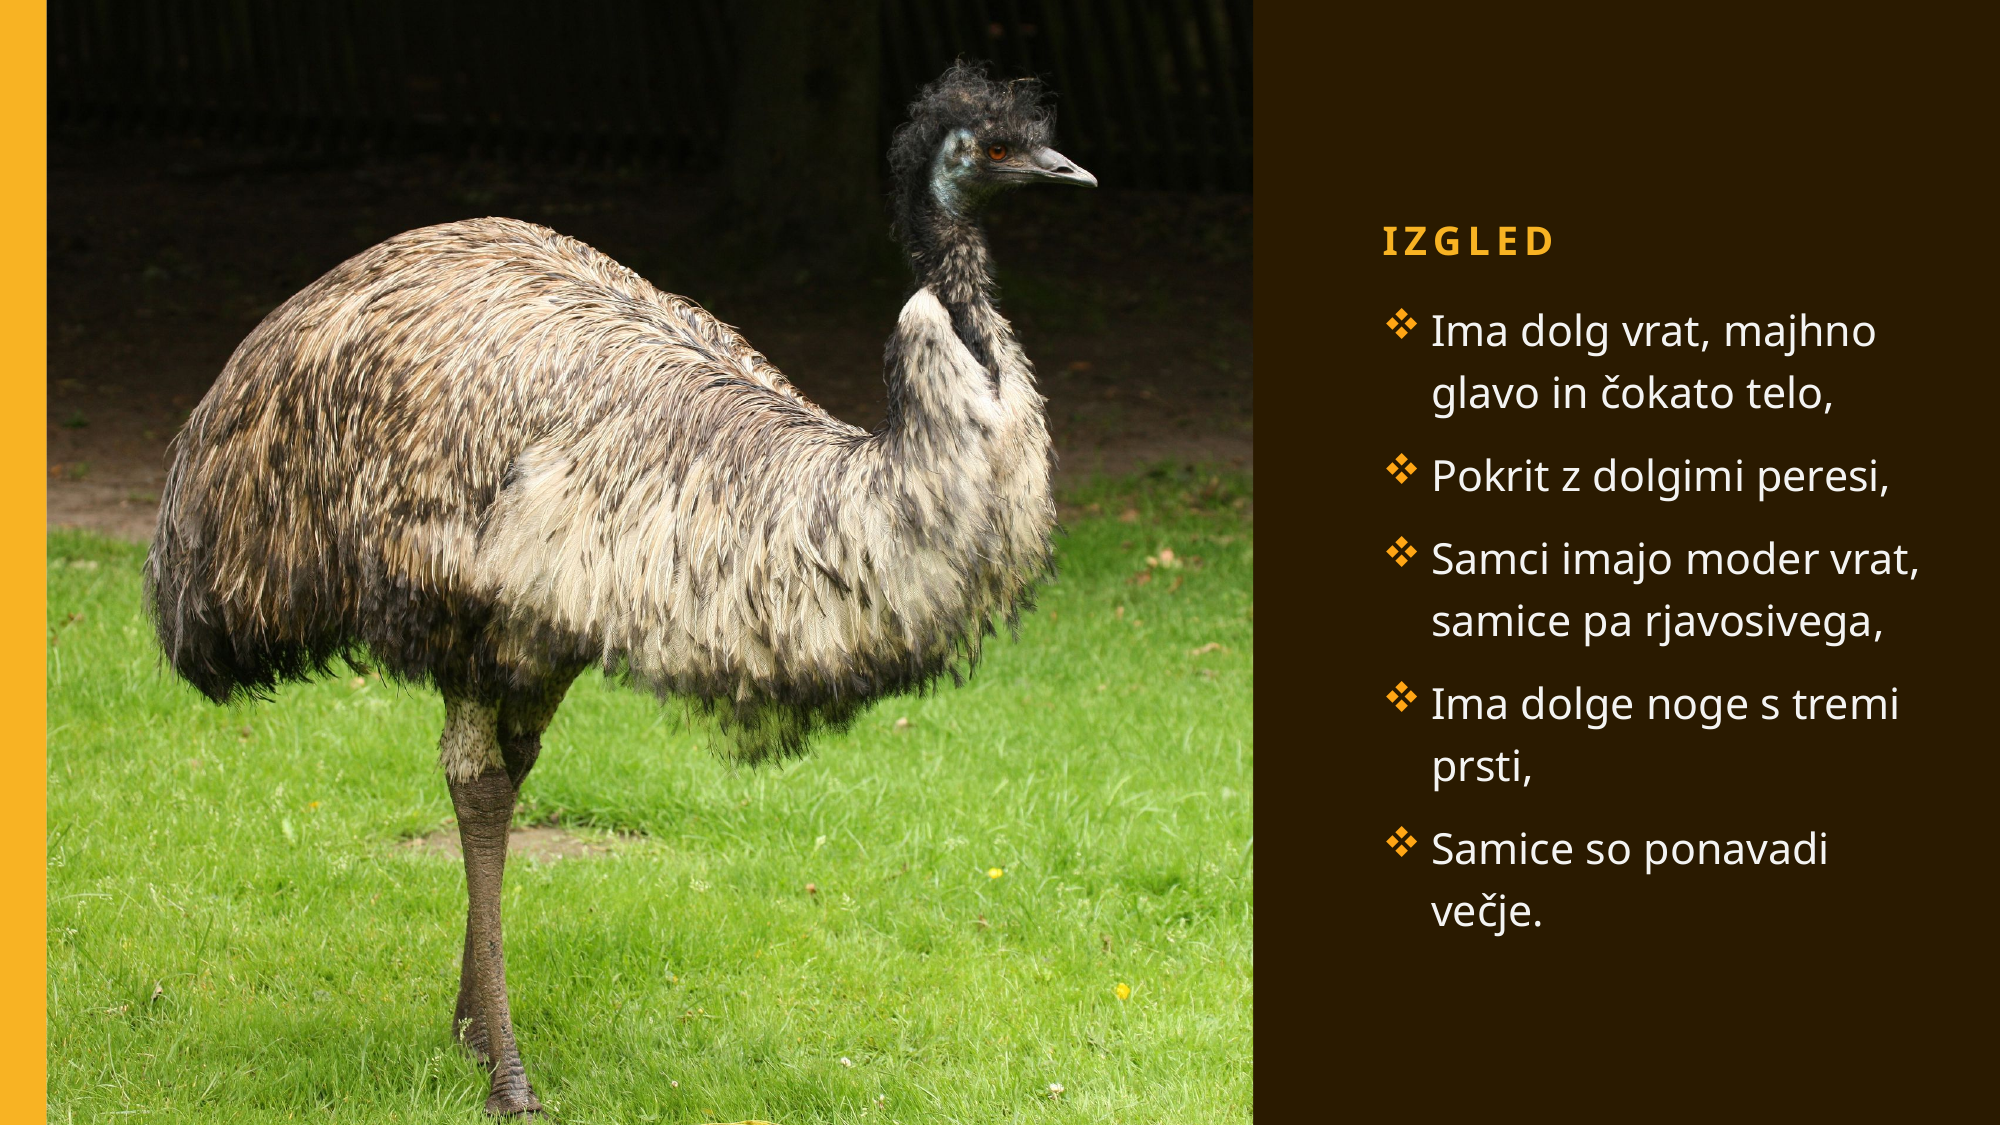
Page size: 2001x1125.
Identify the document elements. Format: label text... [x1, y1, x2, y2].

picture [46, 0, 1254, 1125]
list Ima dolg vrat, majhno glavo in čokato telo, Pokrit z dolgimi peresi, Samci imajo moder vrat, samice pa rjavosivega, Ima dolge noge s tremi prsti, Samice so ponavadi večje. [1367, 285, 1943, 969]
title IZGLED [1367, 75, 1875, 272]
